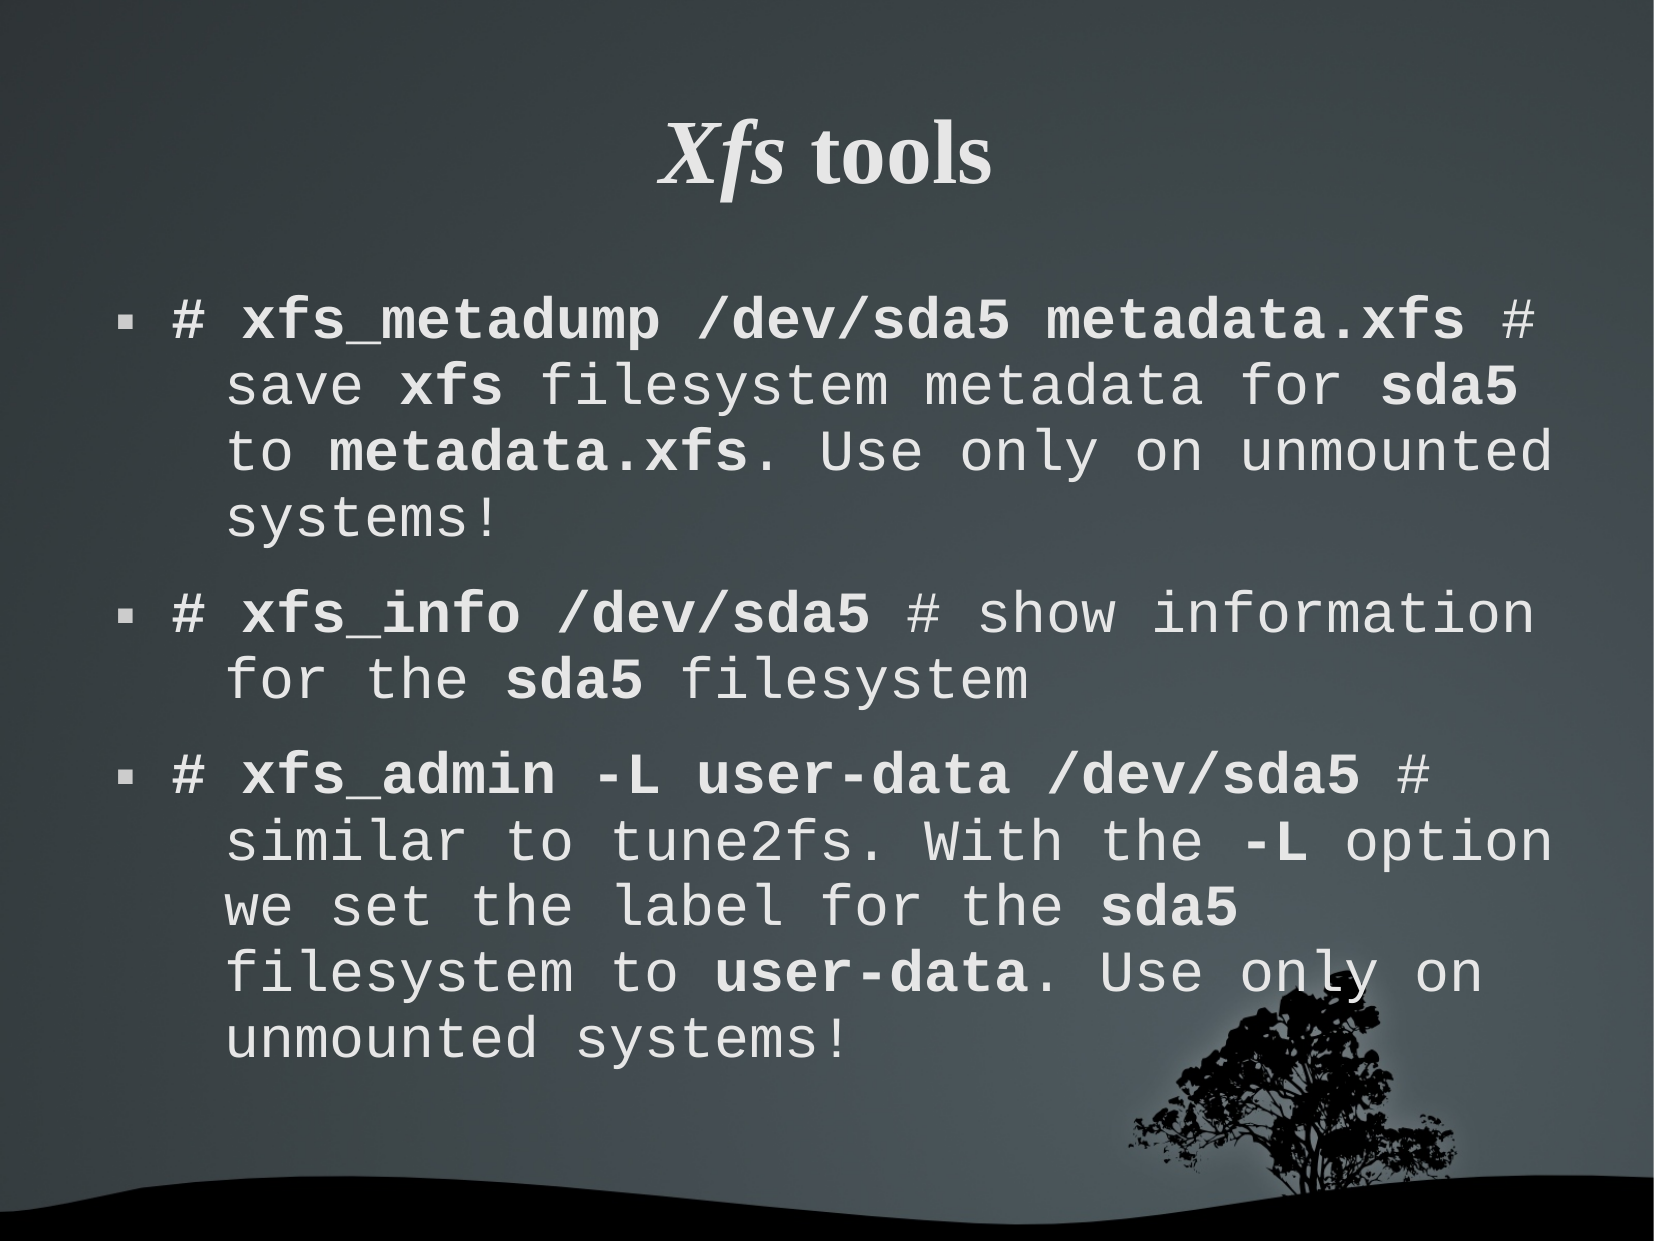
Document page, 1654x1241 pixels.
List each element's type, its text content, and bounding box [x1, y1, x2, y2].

picture [0, 0, 1654, 1241]
list # xfs_metadump /dev/sda5 metadata.xfs # save xfs filesystem metadata for sda5 to metadata.xfs. Use only on unmounted systems! # xfs_info /dev/sda5 # show information for the sda5 filesystem # xfs_admin -L user-data /dev/sda5 # similar to tune2fs. With the -L option we set the label for the sda5 filesystem to user-data. Use only on unmounted systems! [82, 290, 1571, 1109]
title Xfs tools [82, 49, 1571, 257]
